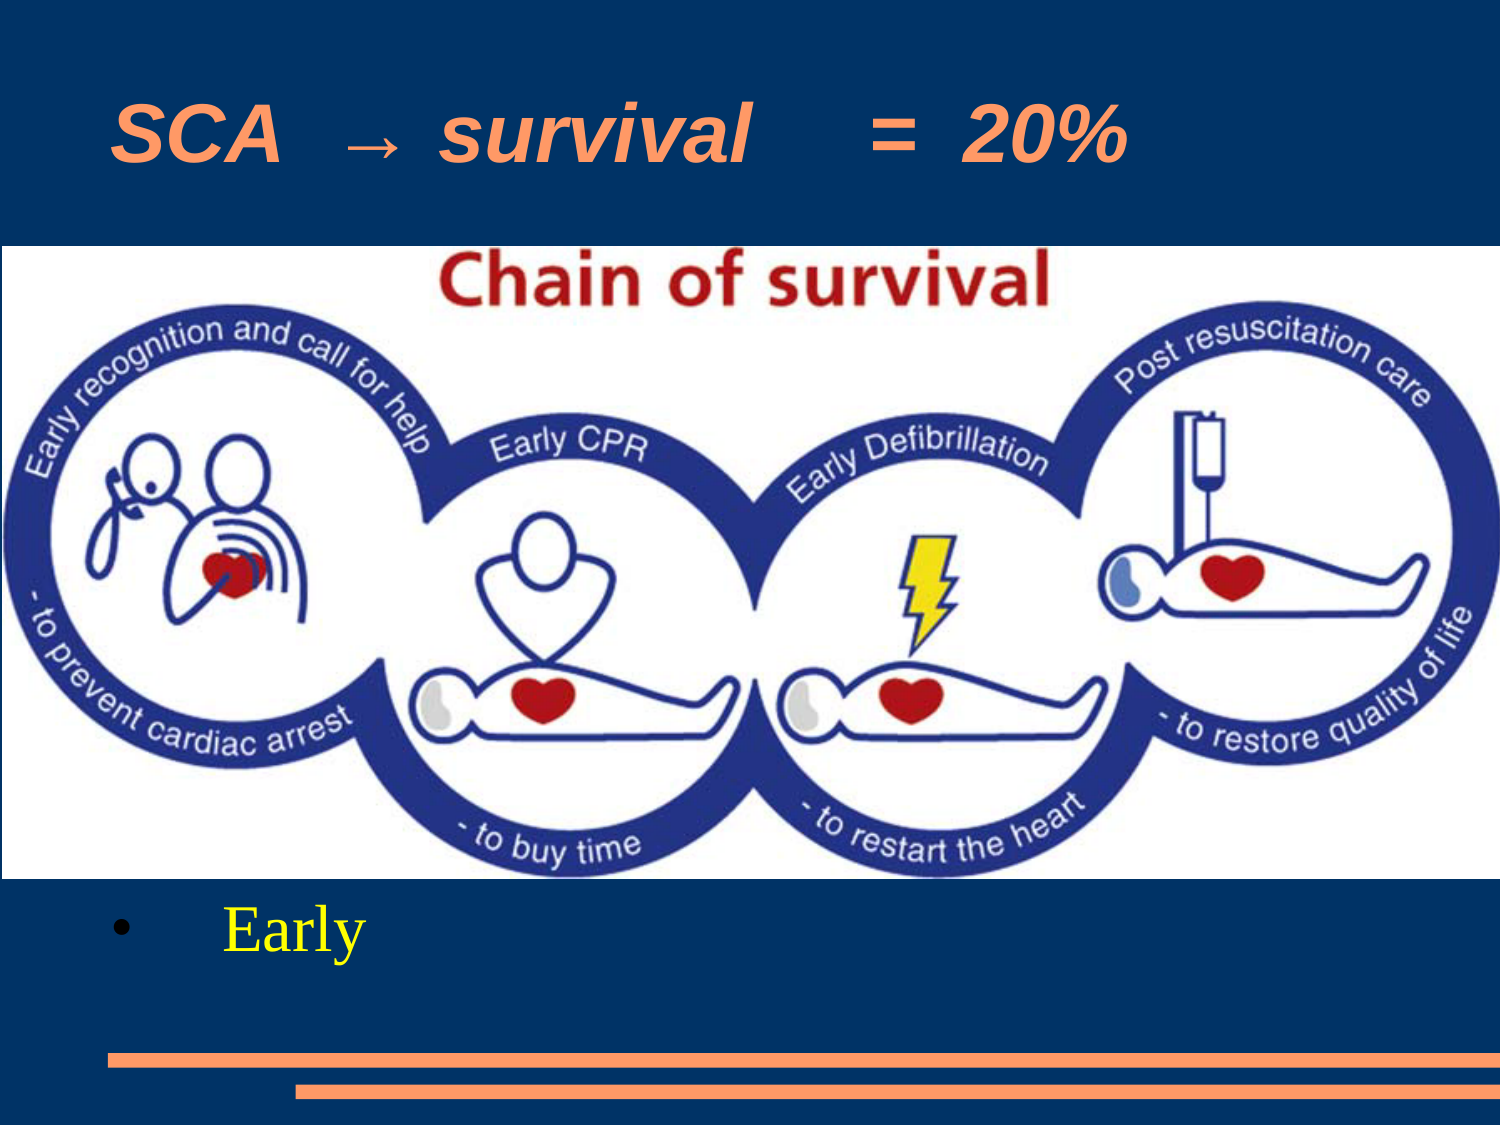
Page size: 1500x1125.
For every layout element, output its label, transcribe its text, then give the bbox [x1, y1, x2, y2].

title SCA → survival = 20% [110, 49, 1390, 221]
picture [2, 246, 1500, 879]
list Early [110, 890, 1414, 1011]
